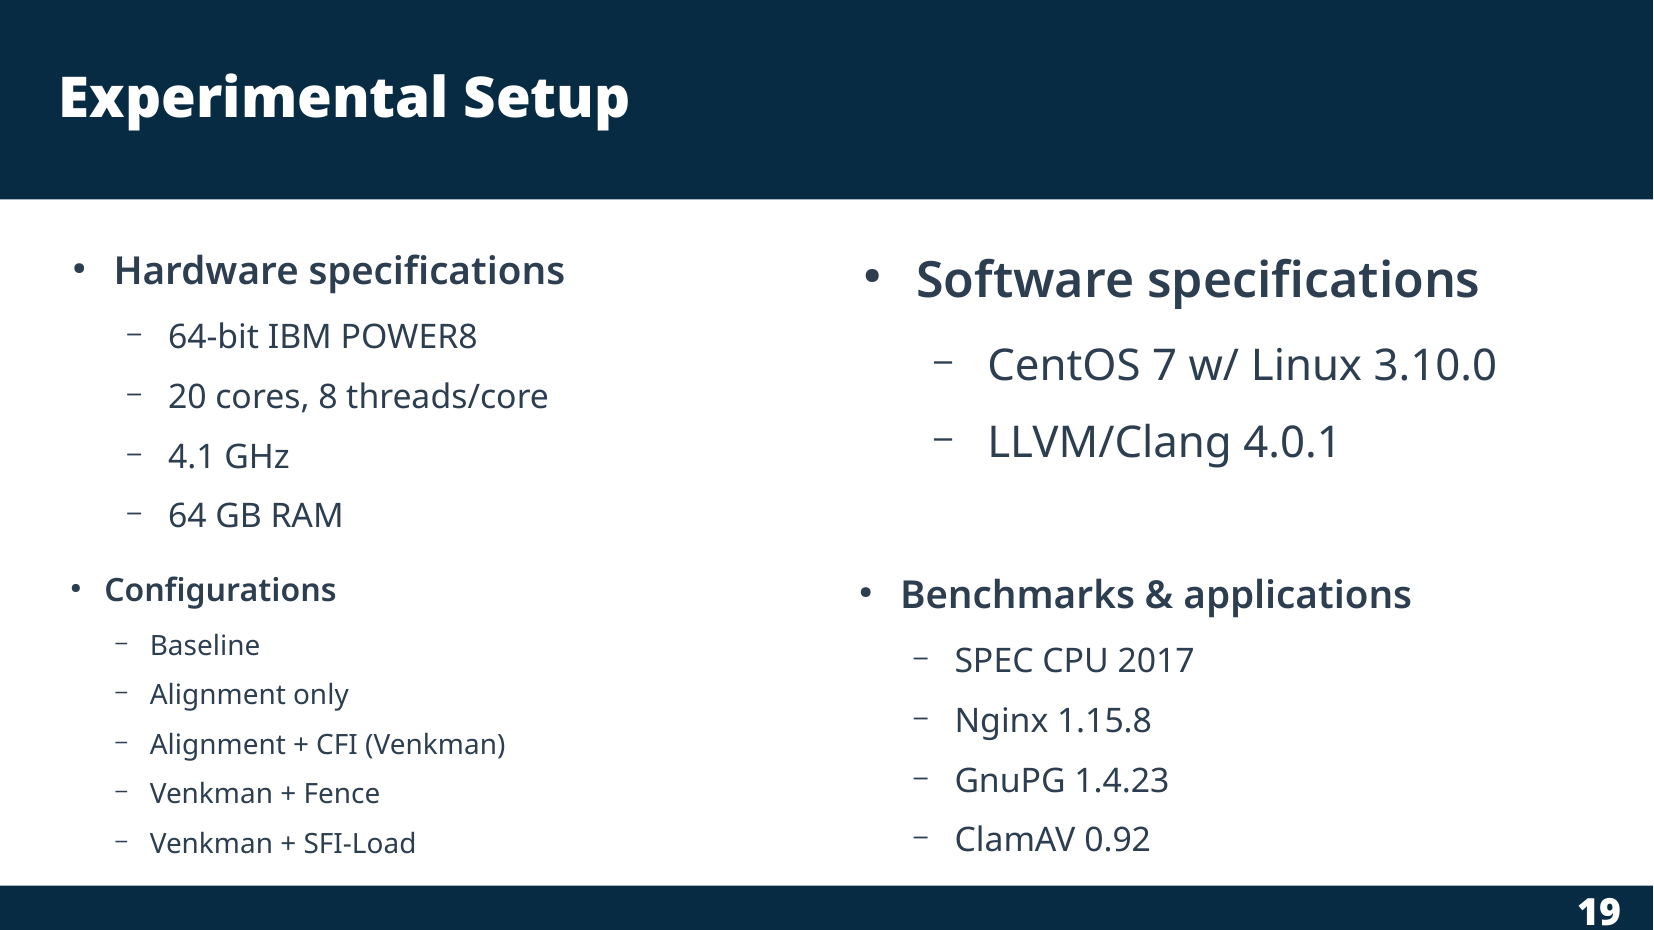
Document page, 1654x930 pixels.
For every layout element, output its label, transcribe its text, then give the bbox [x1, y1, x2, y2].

list Hardware specifications 64-bit IBM POWER8 20 cores, 8 threads/core 4.1 GHz 64 GB RAM [58, 243, 809, 540]
list Benchmarks & applications SPEC CPU 2017 Nginx 1.15.8 GnuPG 1.4.23 ClamAV 0.92 [845, 567, 1595, 864]
list Software specifications CentOS 7 w/ Linux 3.10.0 LLVM/Clang 4.0.1 [845, 243, 1595, 540]
list Configurations Baseline Alignment only Alignment + CFI (Venkman) Venkman + Fence Venkman + SFI-Load [58, 567, 809, 864]
title Experimental Setup [58, 36, 1594, 155]
